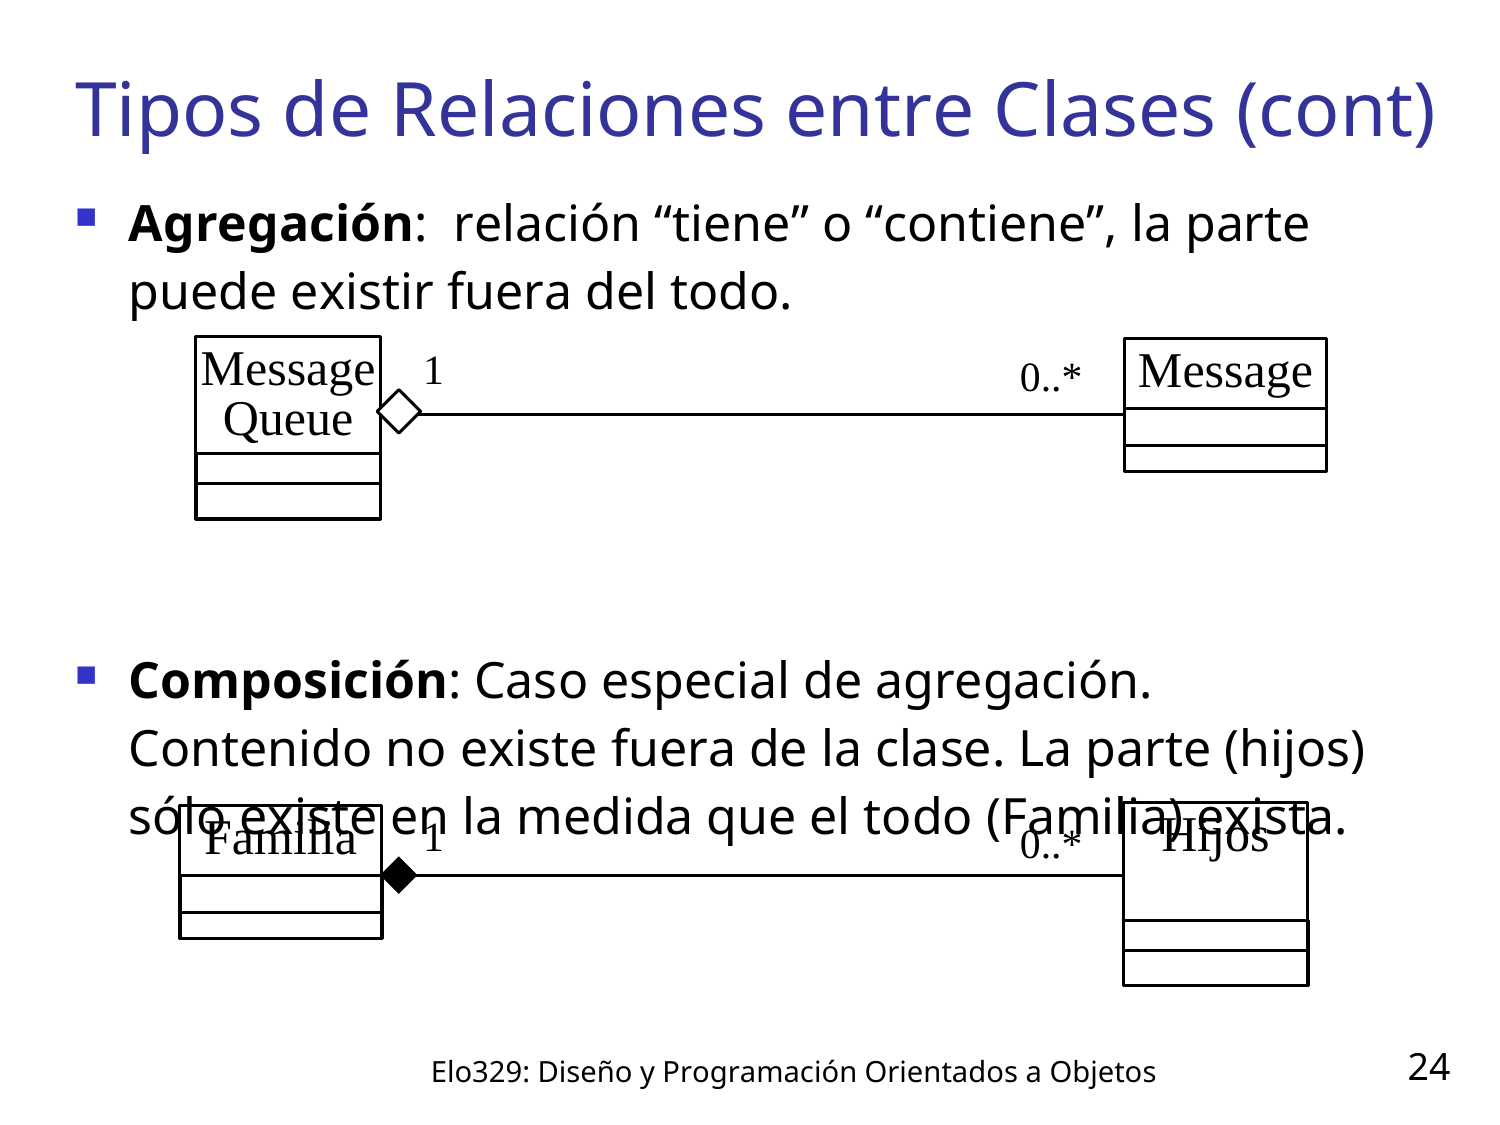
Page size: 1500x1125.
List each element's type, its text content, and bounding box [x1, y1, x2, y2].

text_box Message [1126, 410, 1325, 470]
text_box Message Queue [198, 455, 379, 518]
text_box 1 [408, 343, 628, 409]
text_box Message Queue [195, 336, 381, 452]
text_box [377, 389, 421, 434]
text_box 0..* [1005, 350, 1225, 416]
text_box Familia [179, 805, 382, 874]
title Tipos de Relaciones entre Clases (cont) [75, 25, 1449, 188]
text_box 1 [408, 810, 628, 876]
text_box Message [1124, 338, 1327, 407]
text_box Hijos [1125, 922, 1307, 984]
list Agregación: relación “tiene” o “contiene”, la parte puede existir fuera del todo. Composición: Caso especial de agregación. Contenido no existe fuera de la clase. La parte (hijos) sólo existe en la medida que el todo (Familia) exista. [75, 187, 1398, 1020]
text_box Hijos [1123, 802, 1308, 919]
text_box Familia [182, 877, 381, 937]
text_box 0..* [1005, 817, 1225, 883]
